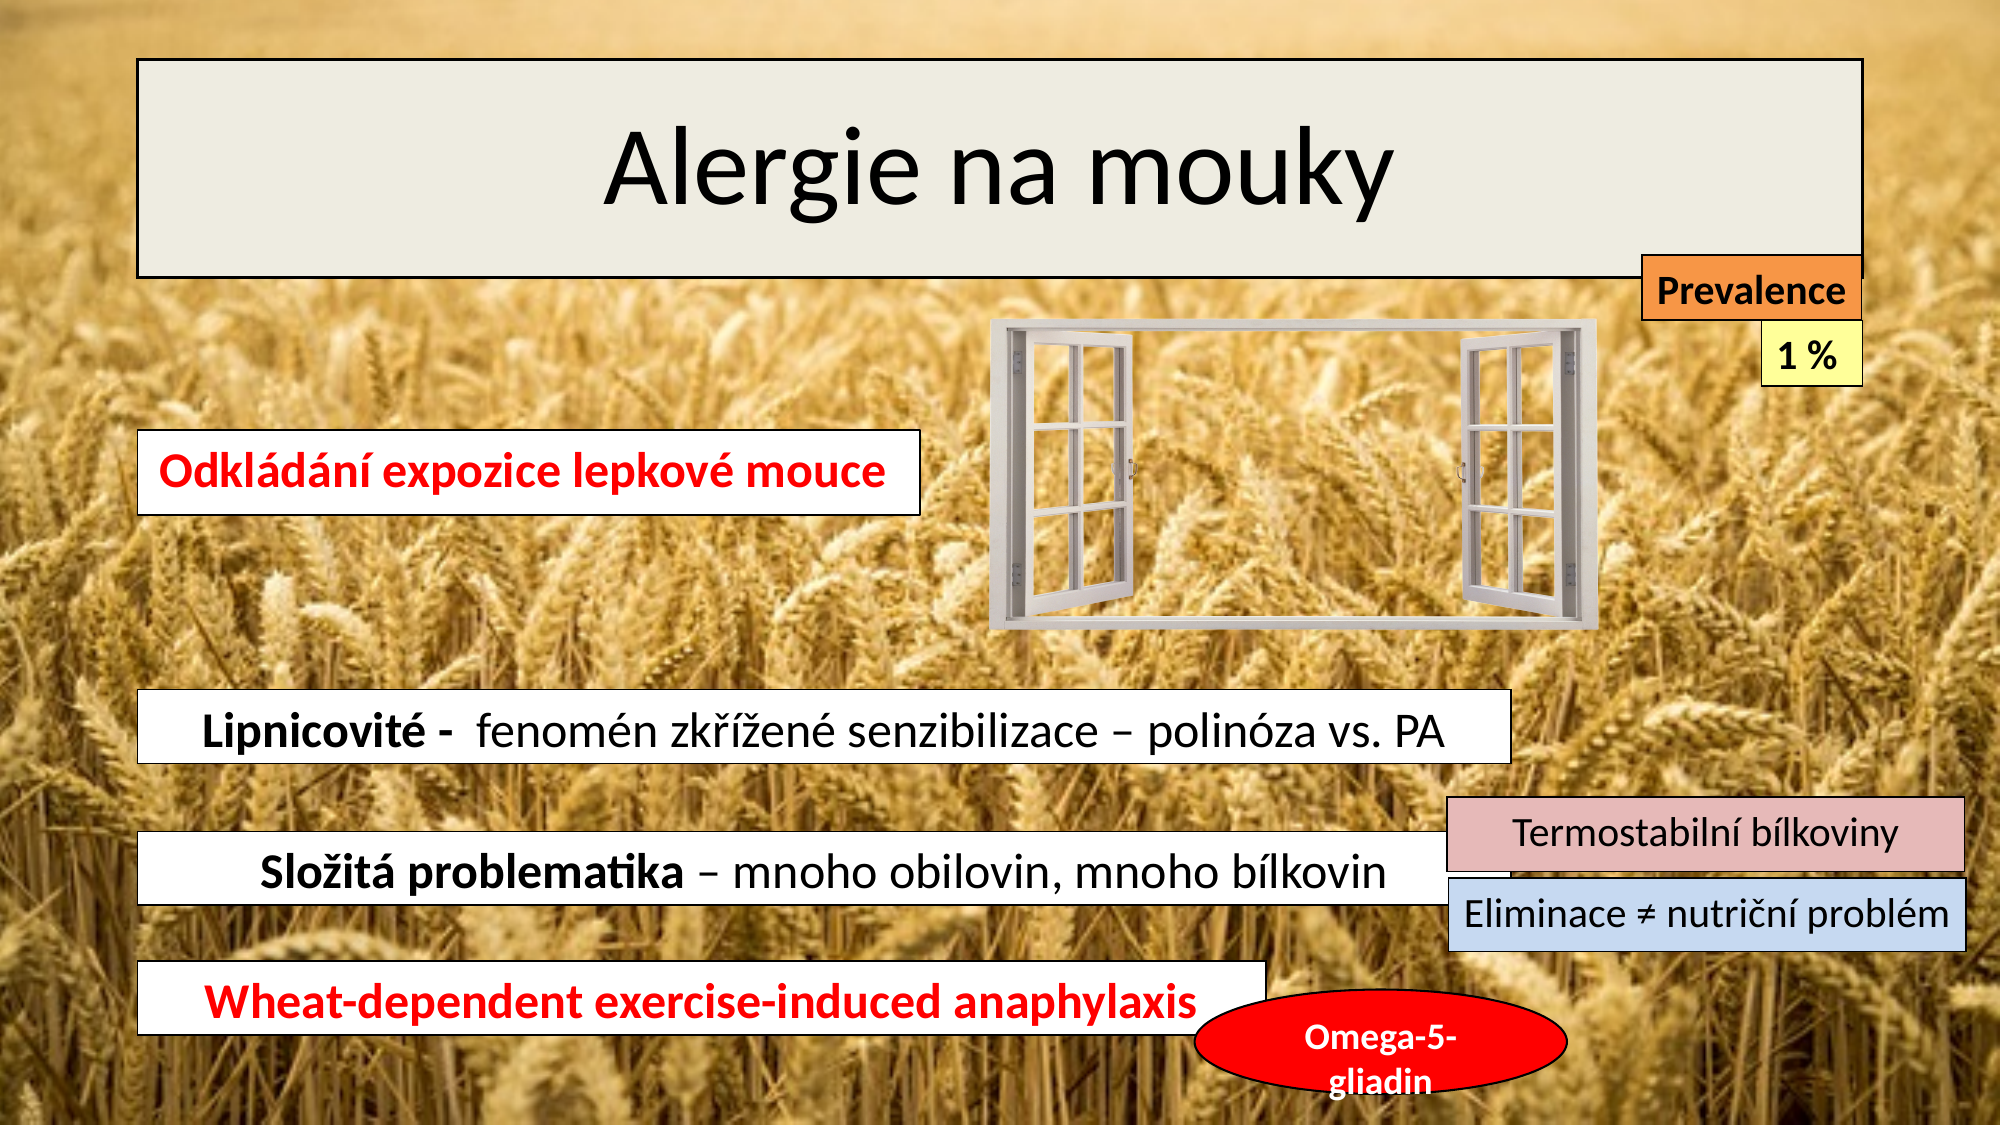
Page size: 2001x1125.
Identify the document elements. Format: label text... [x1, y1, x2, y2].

text_box 1 % [1761, 321, 1862, 386]
picture [0, 0, 2000, 1125]
text_box Eliminace ≠ nutriční problém [1448, 877, 1967, 952]
list Odkládání expozice lepkové mouce [137, 429, 875, 516]
text_box Lipnicovité - fenomén zkřížené senzibilizace – polinóza vs. PA [137, 689, 1512, 764]
text_box Prevalence [1642, 255, 1861, 320]
text_box Složitá problematika – mnoho obilovin, mnoho bílkovin [137, 831, 1512, 906]
text_box Omega-5-gliadin [1194, 989, 1567, 1095]
text_box Alergie na mouky [137, 59, 1863, 278]
text_box Termostabilní bílkoviny [1446, 797, 1965, 872]
text_box Wheat-dependent exercise-induced anaphylaxis [137, 961, 1266, 1036]
